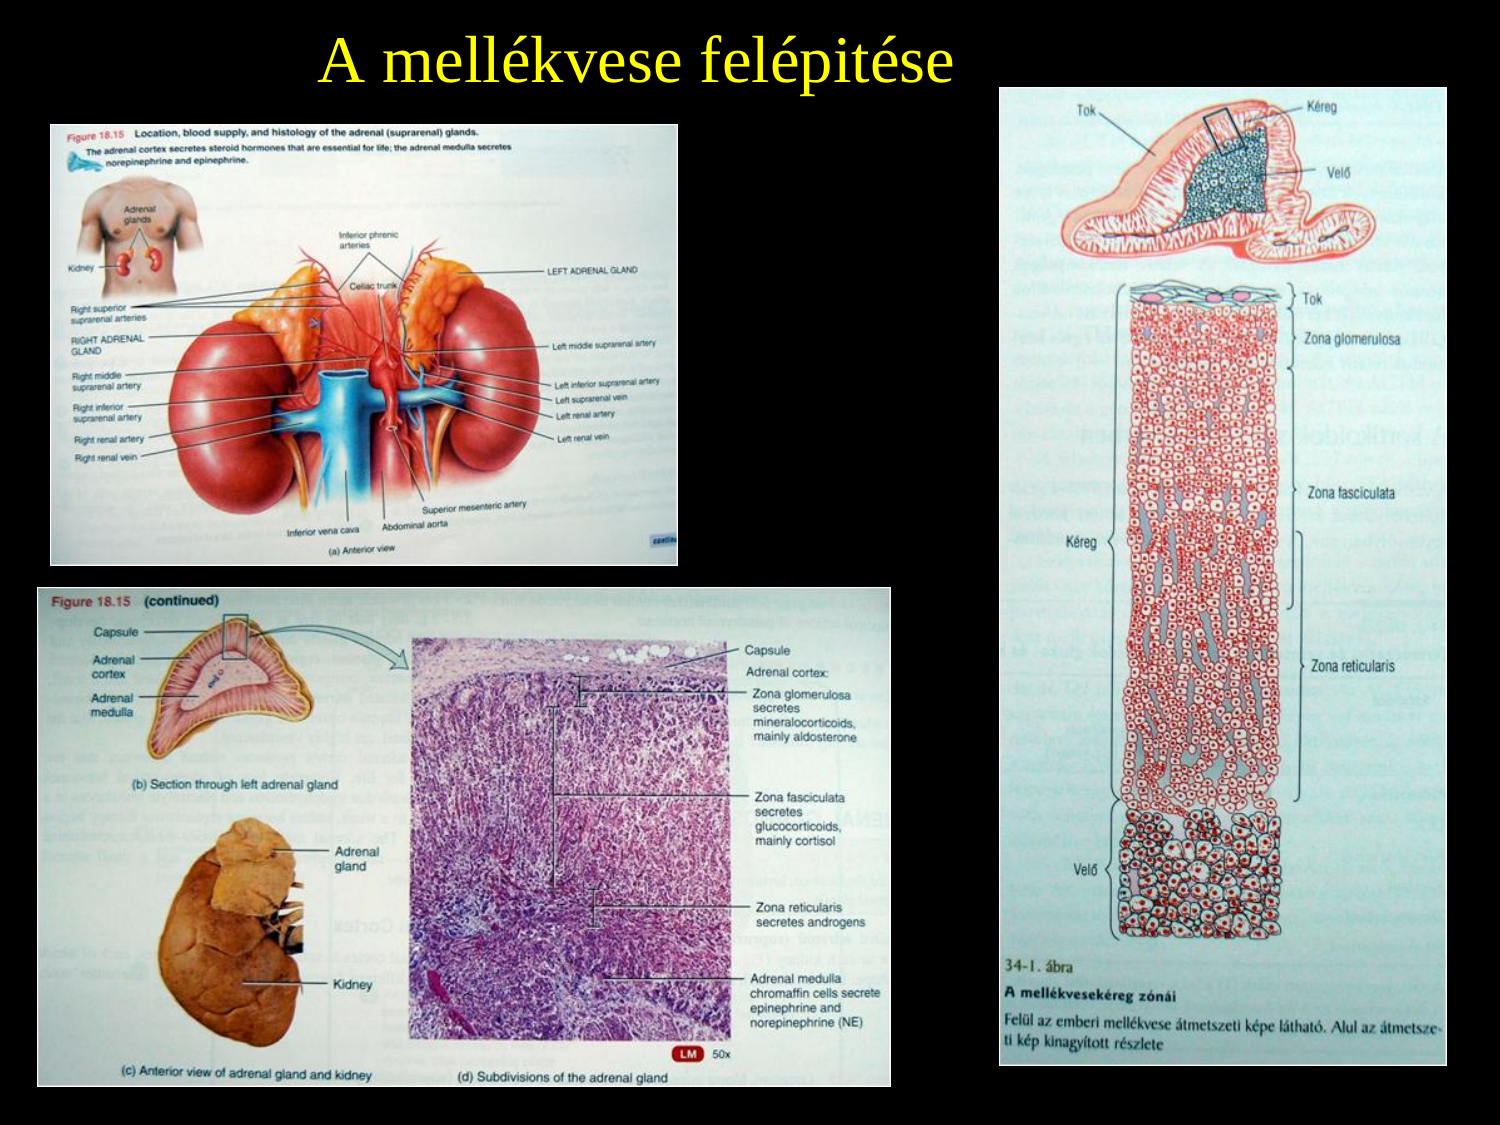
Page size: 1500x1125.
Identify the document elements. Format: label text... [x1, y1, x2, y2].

picture [50, 124, 678, 566]
picture [999, 87, 1447, 1066]
title A mellékvese felépitése [0, 0, 1276, 113]
picture [37, 587, 891, 1087]
